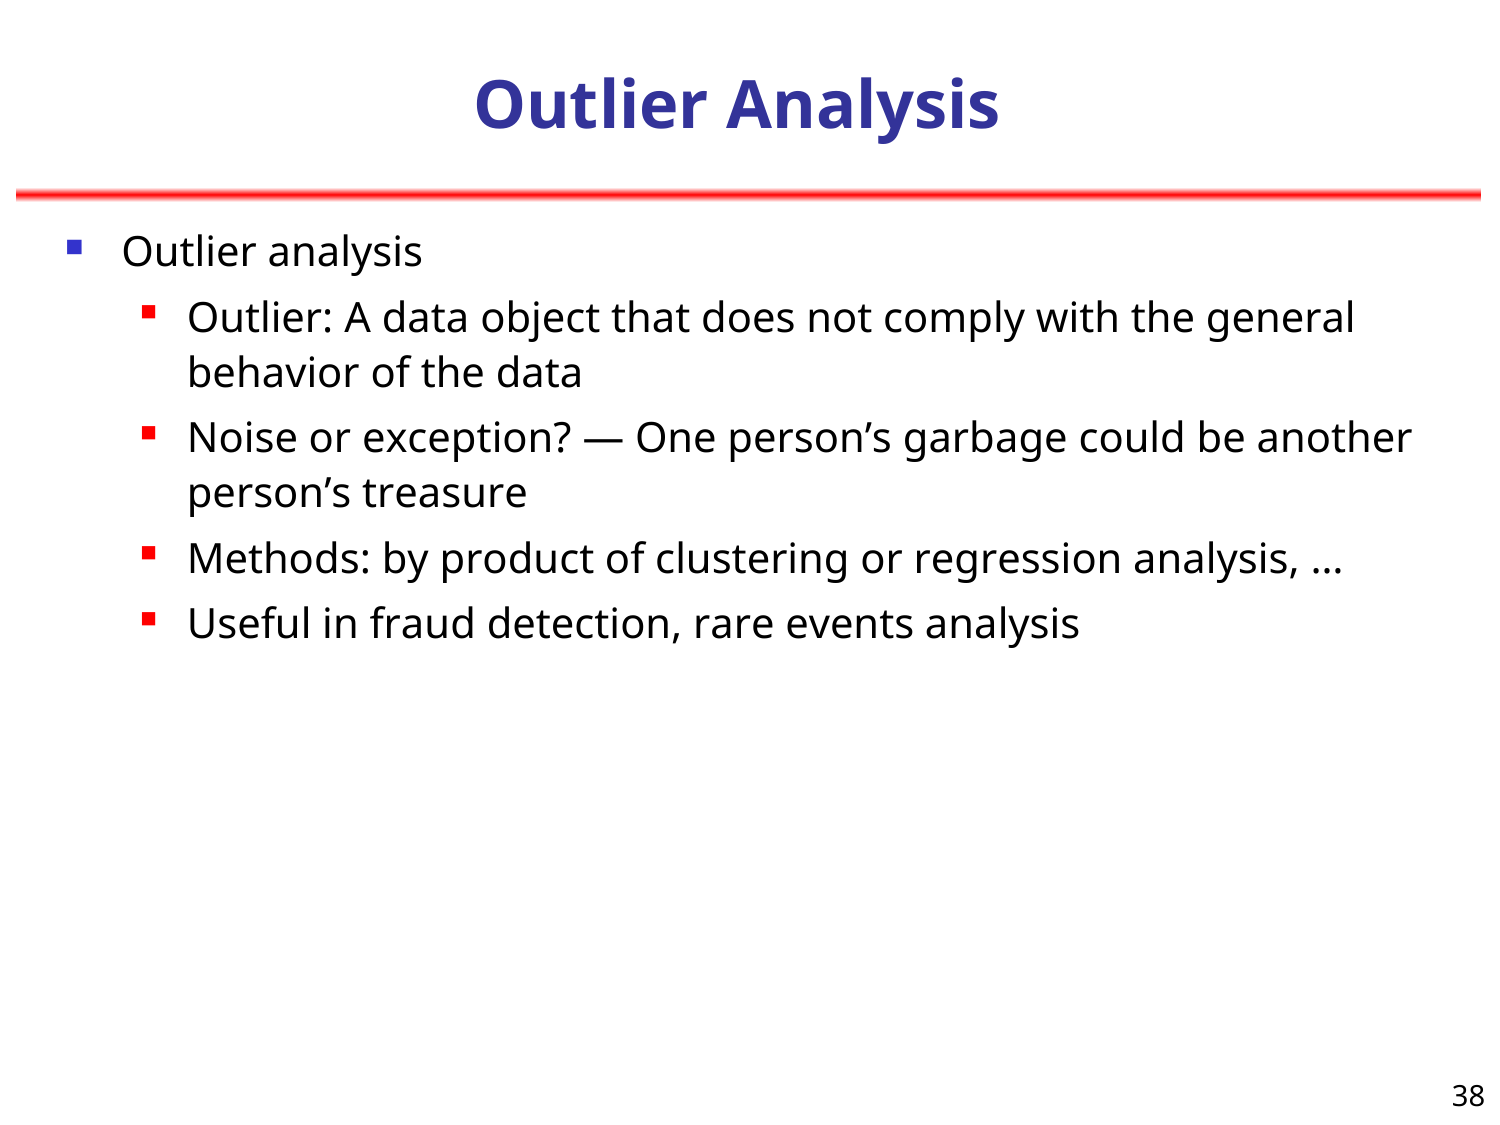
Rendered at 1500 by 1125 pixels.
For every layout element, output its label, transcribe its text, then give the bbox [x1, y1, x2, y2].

text_box <number> [1187, 1050, 1500, 1125]
list Outlier analysis Outlier: A data object that does not comply with the general behavior of the data Noise or exception? ― One person’s garbage could be another person’s treasure Methods: by product of clustering or regression analysis, … Useful in fraud detection, rare events analysis [50, 212, 1450, 1075]
title Outlier Analysis [0, 50, 1475, 155]
